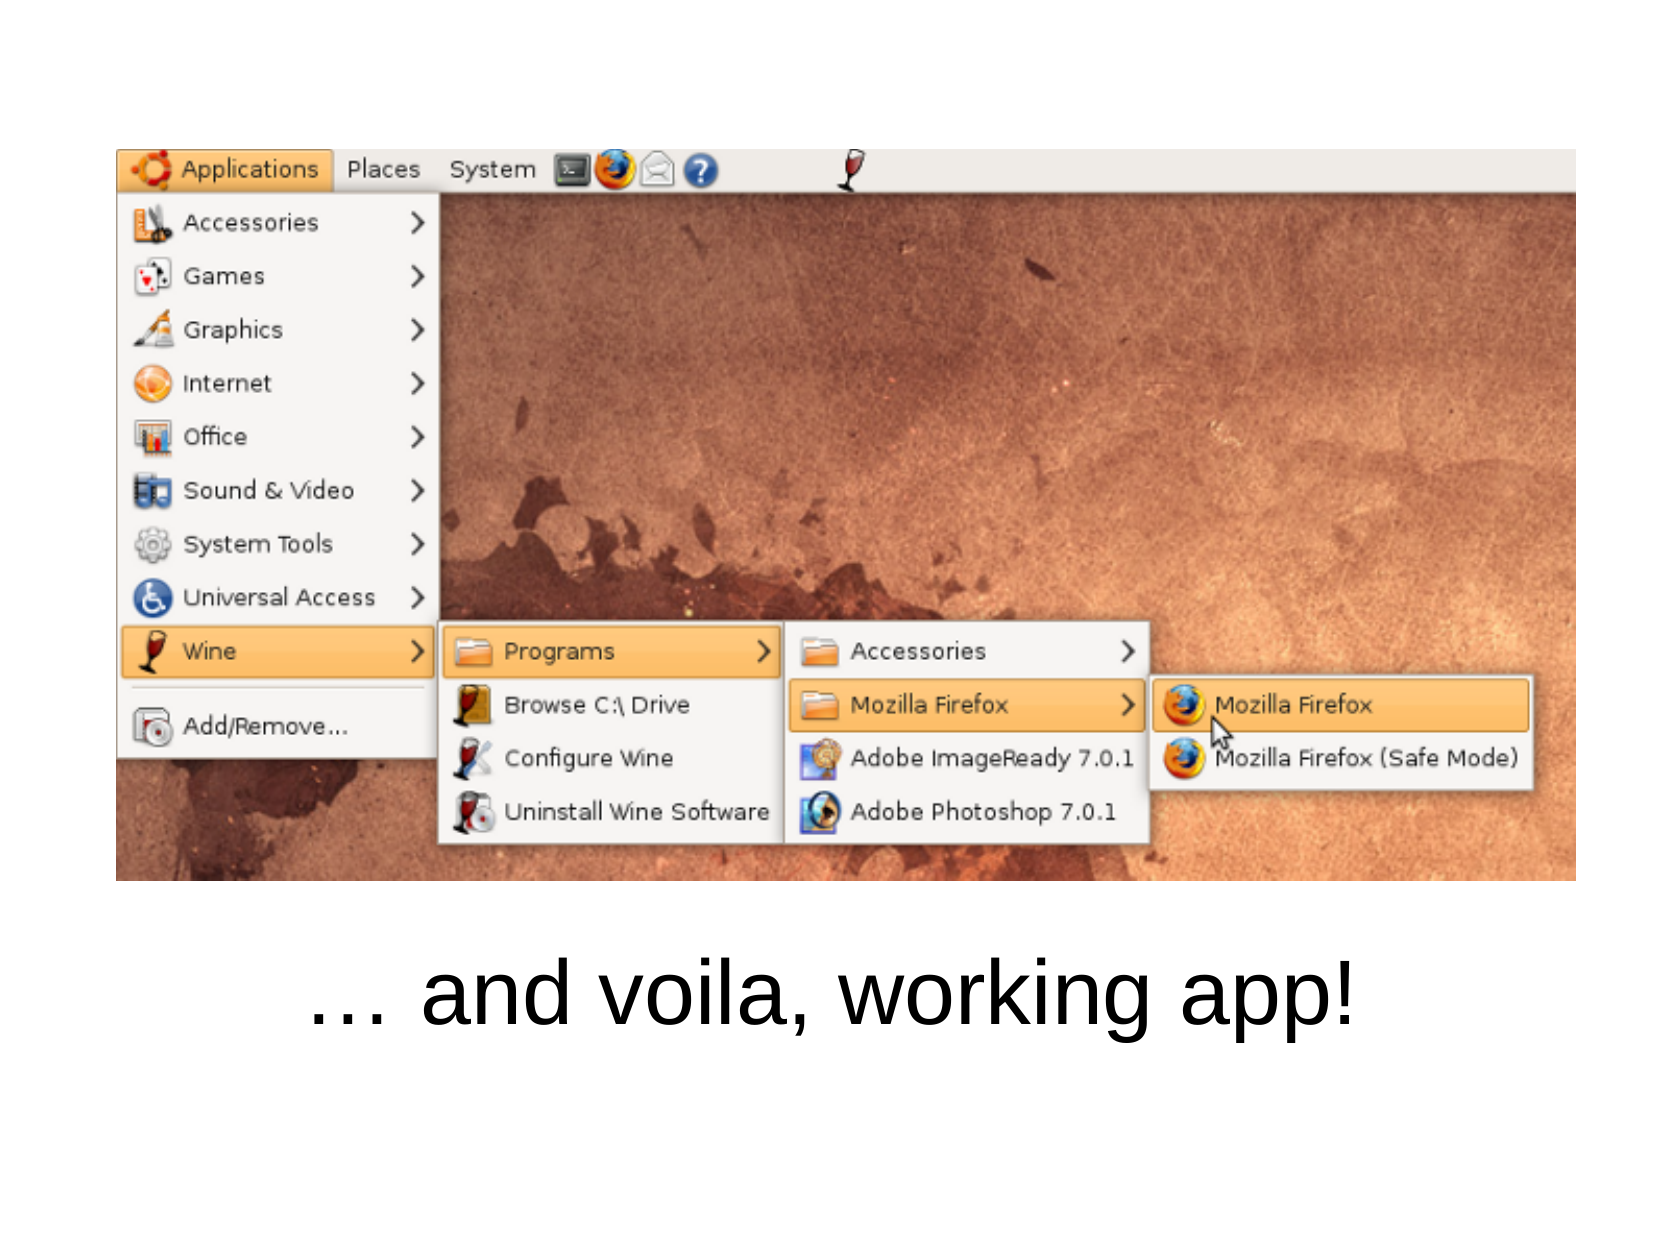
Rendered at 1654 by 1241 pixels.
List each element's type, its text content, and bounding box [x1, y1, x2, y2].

title … and voila, working app! [86, 900, 1575, 1093]
picture [116, 149, 1576, 881]
